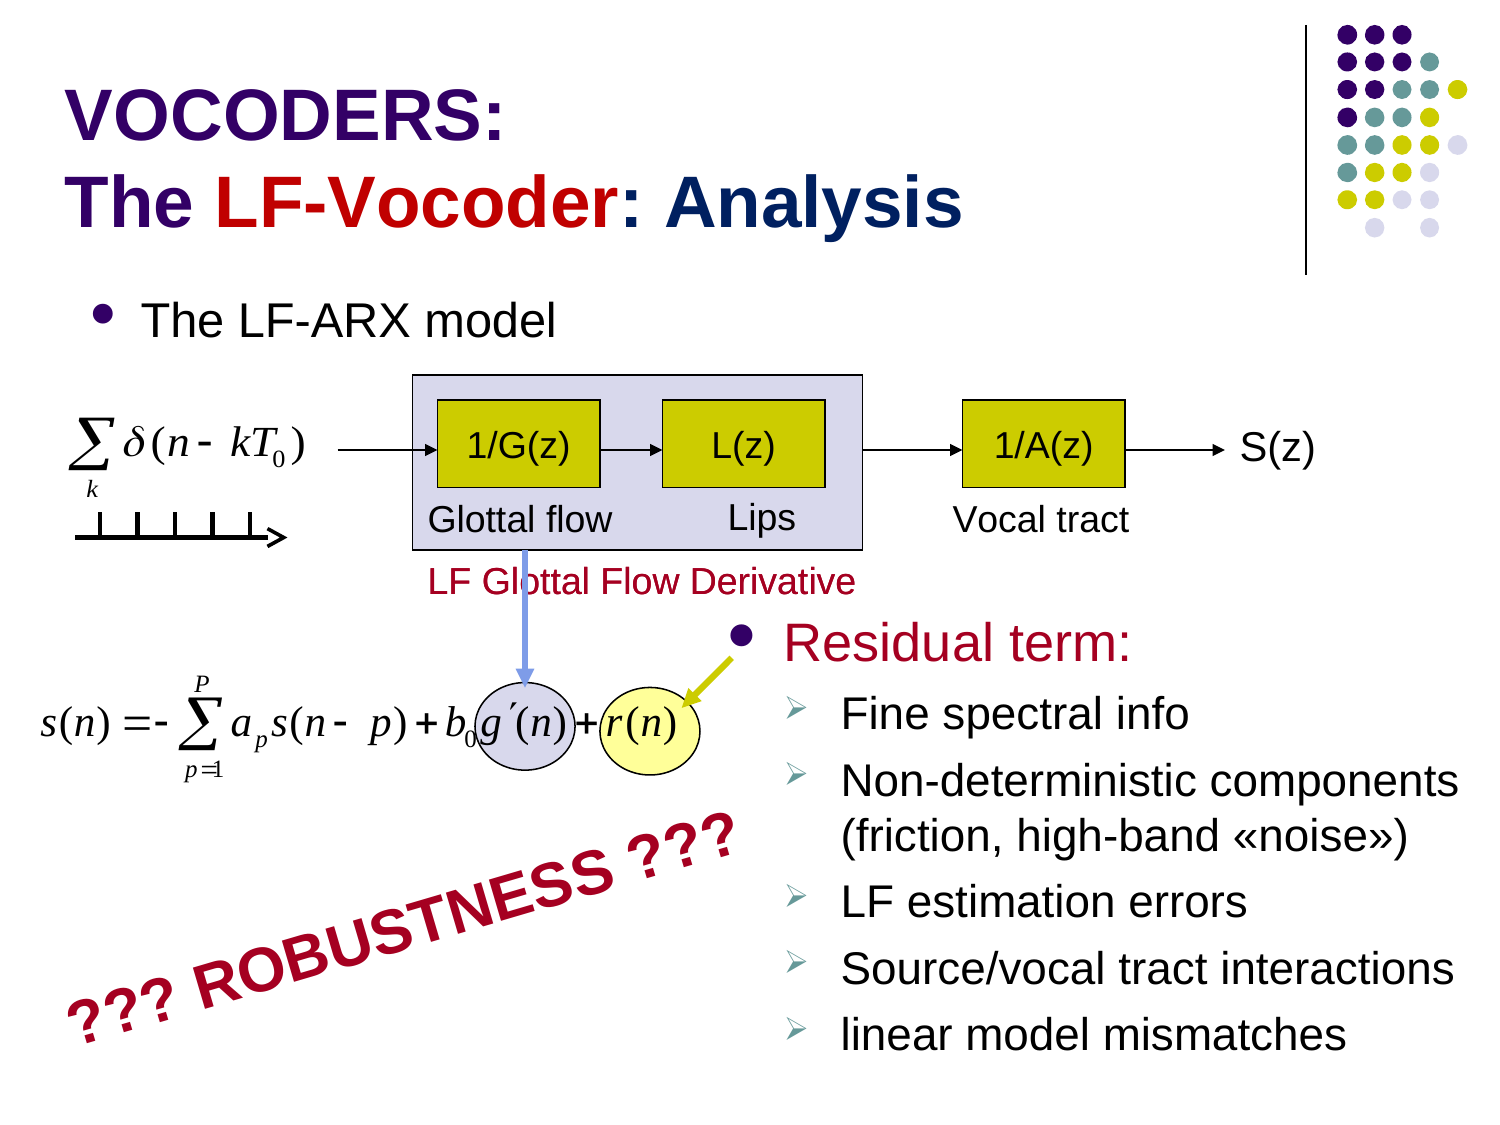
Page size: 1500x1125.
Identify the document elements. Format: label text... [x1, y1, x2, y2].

text_box S(z) [1224, 412, 1338, 478]
text_box L(z) [662, 399, 826, 488]
text_box Vocal tract [937, 487, 1145, 548]
text_box Lips [712, 485, 812, 546]
text_box LF Glottal Flow Derivative [413, 549, 527, 611]
text_box 1/G(z) [437, 399, 601, 487]
list The LF-ARX model [75, 287, 1363, 356]
chart [62, 385, 313, 508]
text_box [412, 374, 863, 550]
text_box 1/A(z) [962, 399, 1126, 487]
text_box [412, 451, 437, 487]
text_box ??? ROBUSTNESS ??? [40, 757, 831, 1062]
text_box VOCODERS: The LF-Vocoder: Analysis [49, 37, 1288, 251]
text_box Glottal flow [412, 487, 628, 548]
text_box [33, 664, 700, 791]
text_box LF Glottal Flow Derivative [528, 549, 872, 611]
text_box Residual term: Fine spectral info Non-deterministic components (friction, high-band «noise») LF estimation errors Source/vocal tract interactions linear model mismatches [712, 599, 1500, 1075]
